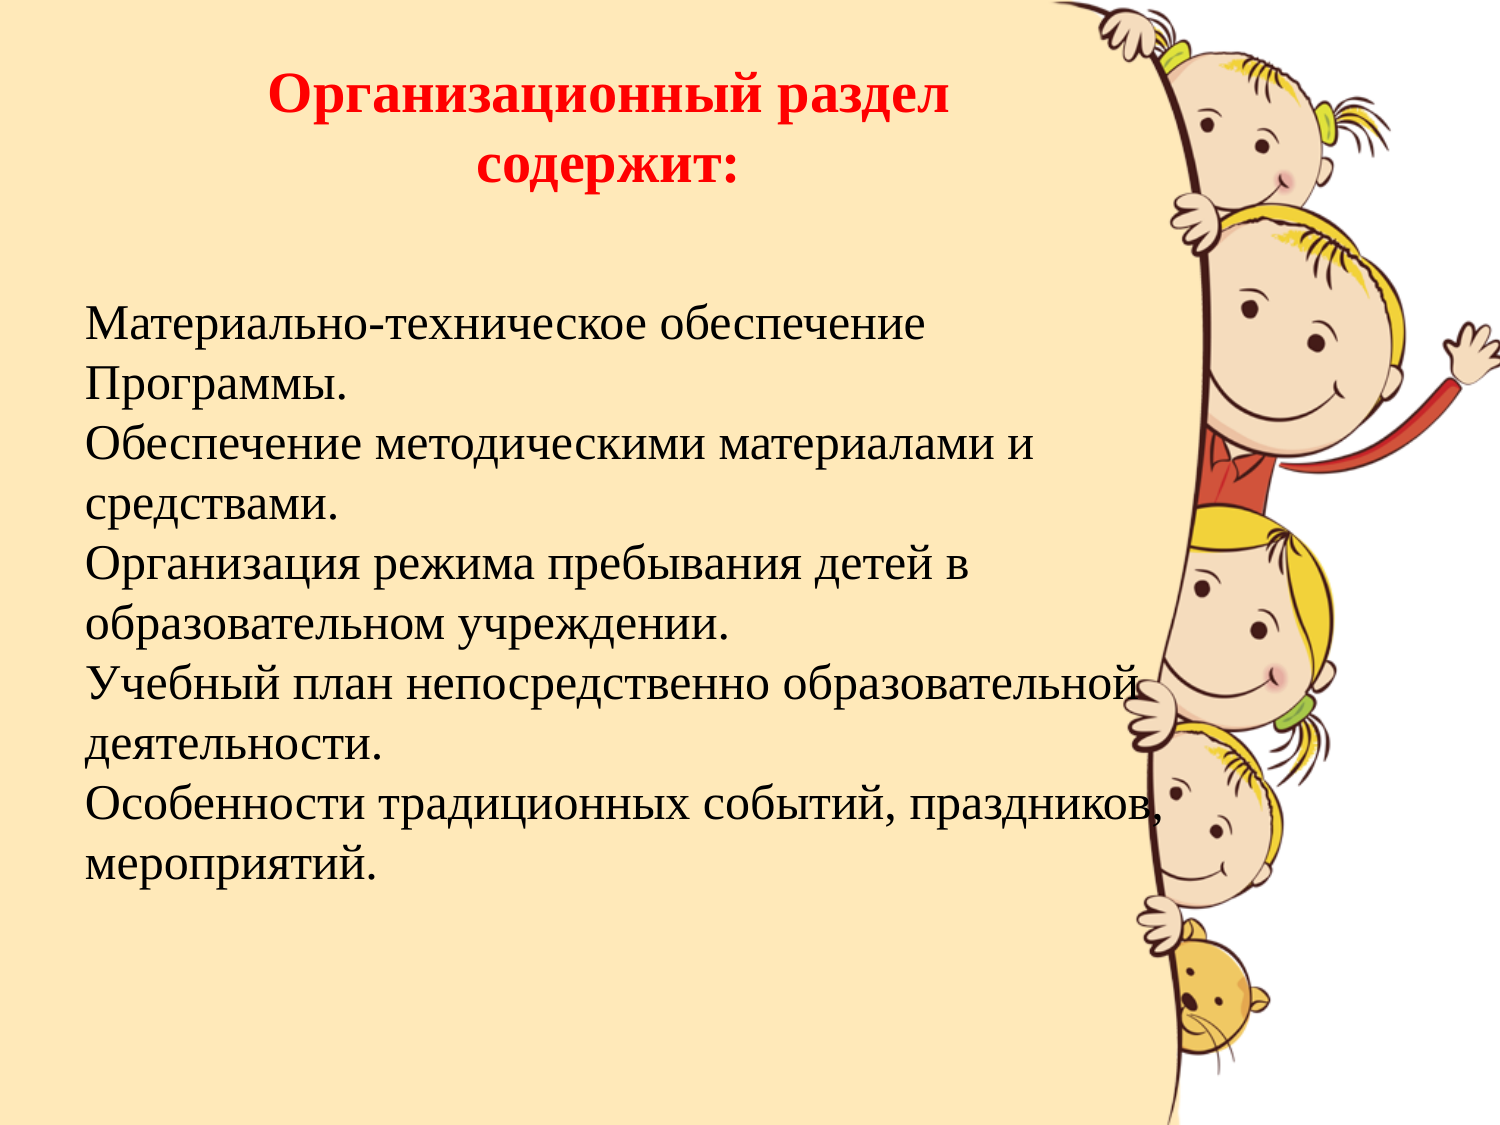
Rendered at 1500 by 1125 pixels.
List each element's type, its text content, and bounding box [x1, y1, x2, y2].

picture [0, 0, 1500, 1125]
text_box Материально-техническое обеспечение Программы. Обеспечение методическими материалами и средствами. Организация режима пребывания детей в образовательном учреждении. Учебный план непосредственно образовательной деятельности. Особенности традиционных событий, праздников, мероприятий. [70, 282, 1208, 898]
text_box Организационный раздел содержит: [140, 46, 1078, 202]
